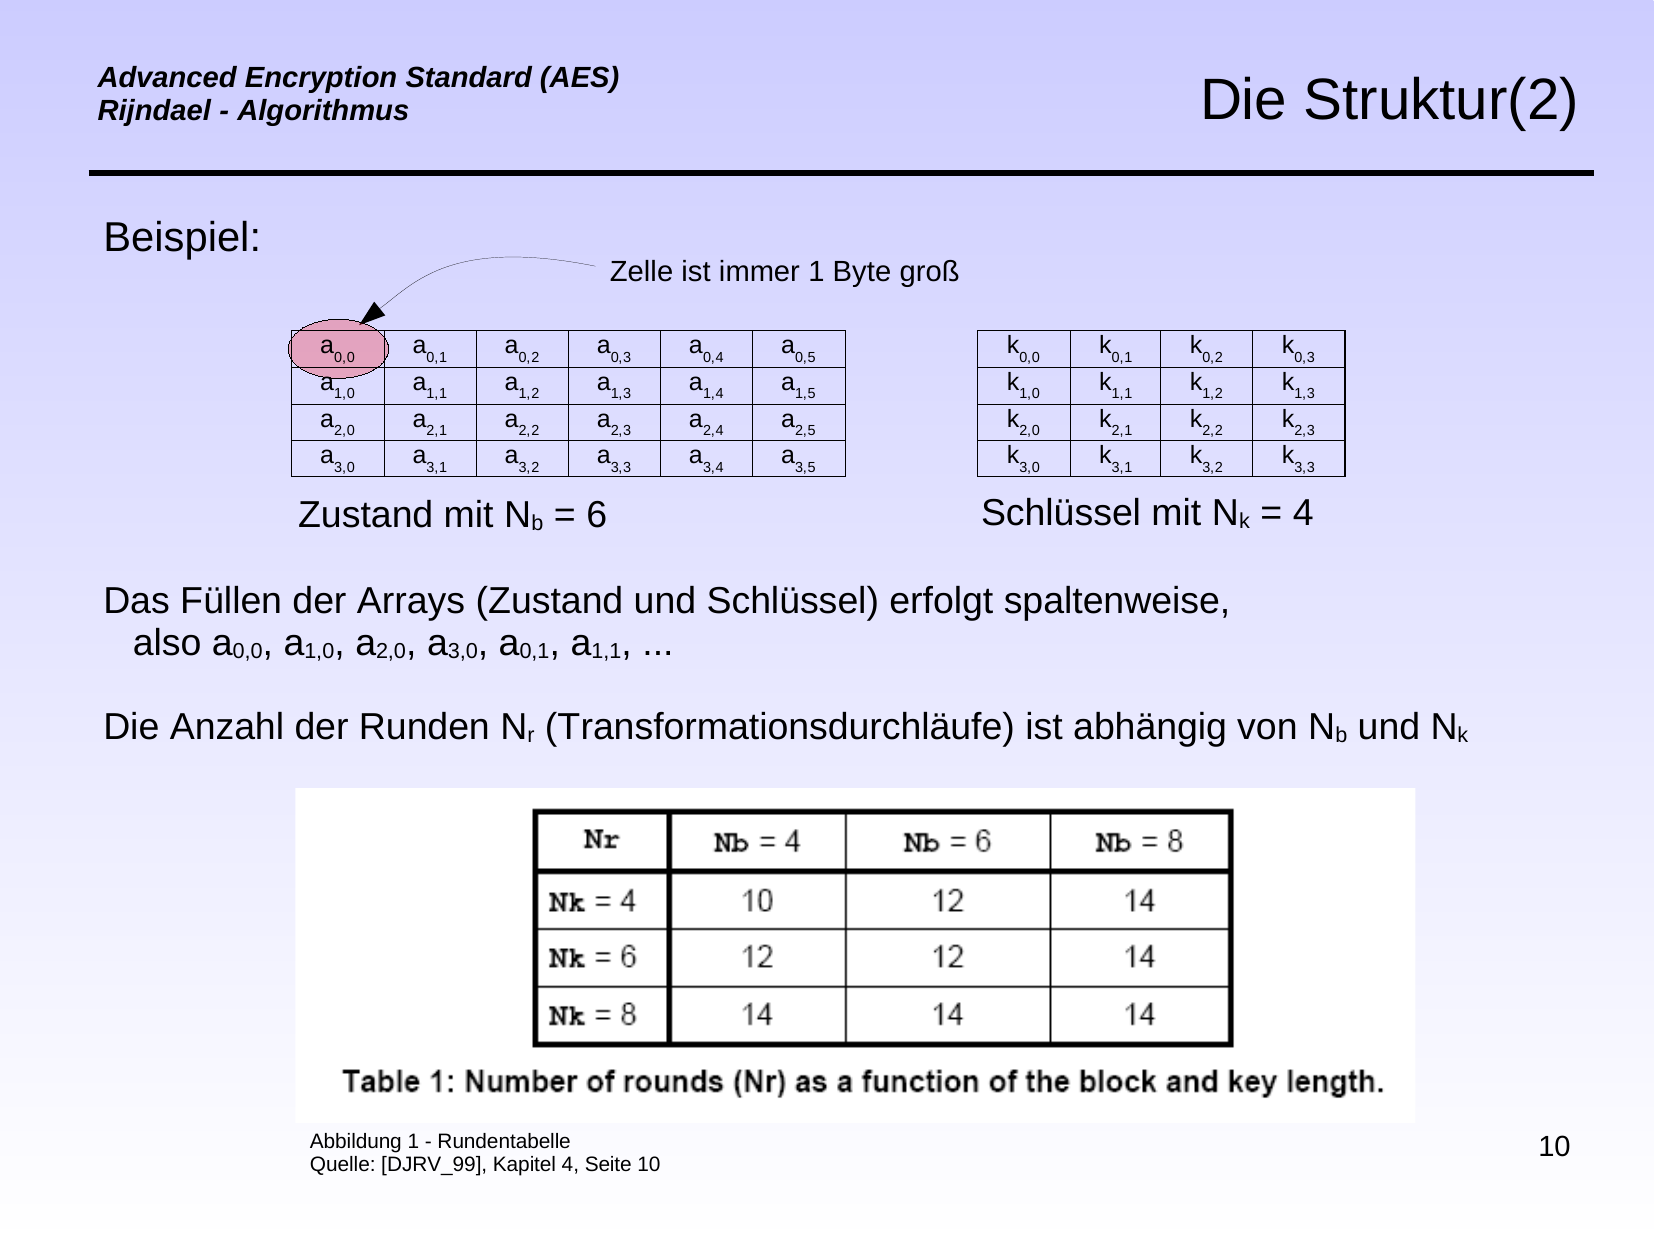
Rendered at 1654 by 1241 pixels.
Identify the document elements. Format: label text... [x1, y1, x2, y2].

picture [295, 788, 1416, 1123]
text_box Beispiel: [444, 258, 595, 269]
text_box Das Füllen der Arrays (Zustand und Schlüssel) erfolgt spaltenweise, also a0,0, a1,0, a2,0, a3,0, a0,1, a1,1, ... Die Anzahl der Runden Nr (Transformationsdurchläufe) ist abhängig von Nb und Nk [88, 572, 1595, 780]
text_box Schlüssel mit Nk = 4 [966, 484, 1329, 554]
text_box Die Struktur(2) [767, 59, 1595, 139]
text_box Zelle ist immer 1 Byte groß [595, 248, 1127, 296]
text_box Zustand mit Nb = 6 [283, 486, 623, 556]
text_box Abbildung 1 - Rundentabelle Quelle: [DJRV_99], Kapitel 4, Seite 10 [295, 1122, 676, 1183]
text_box Beispiel: [88, 206, 1595, 269]
text_box Advanced Encryption Standard (AES) Rijndael - Algorithmus [82, 29, 650, 159]
text_box [302, 319, 375, 328]
chart [289, 328, 1481, 572]
